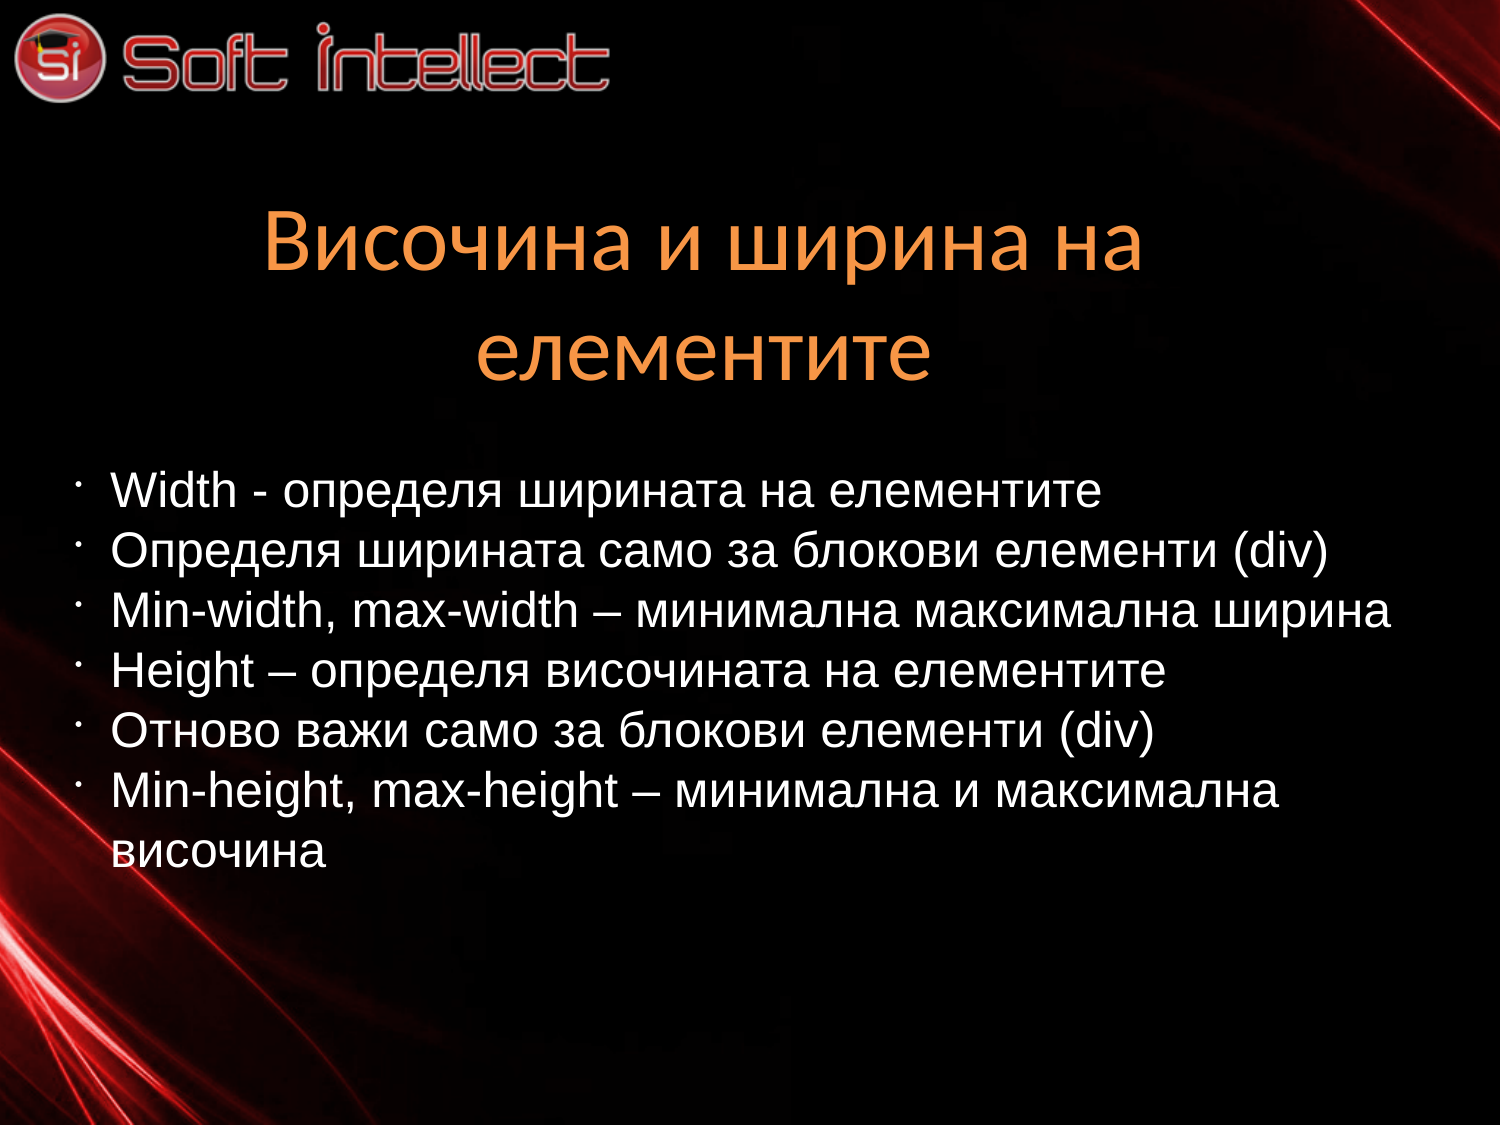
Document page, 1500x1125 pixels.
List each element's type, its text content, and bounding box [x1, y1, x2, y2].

picture [0, 0, 1500, 1125]
text_box Височина и ширина на елементите [29, 195, 1380, 383]
text_box Width - определя ширината на елементите Определя ширината само за блокови елементи (div) Min-width, max-width – минимална максимална ширина Height – определя височината на елементите Отново важи само за блокови елементи (div) Min-height, max-height – минимална и максимална височина [60, 450, 1411, 781]
